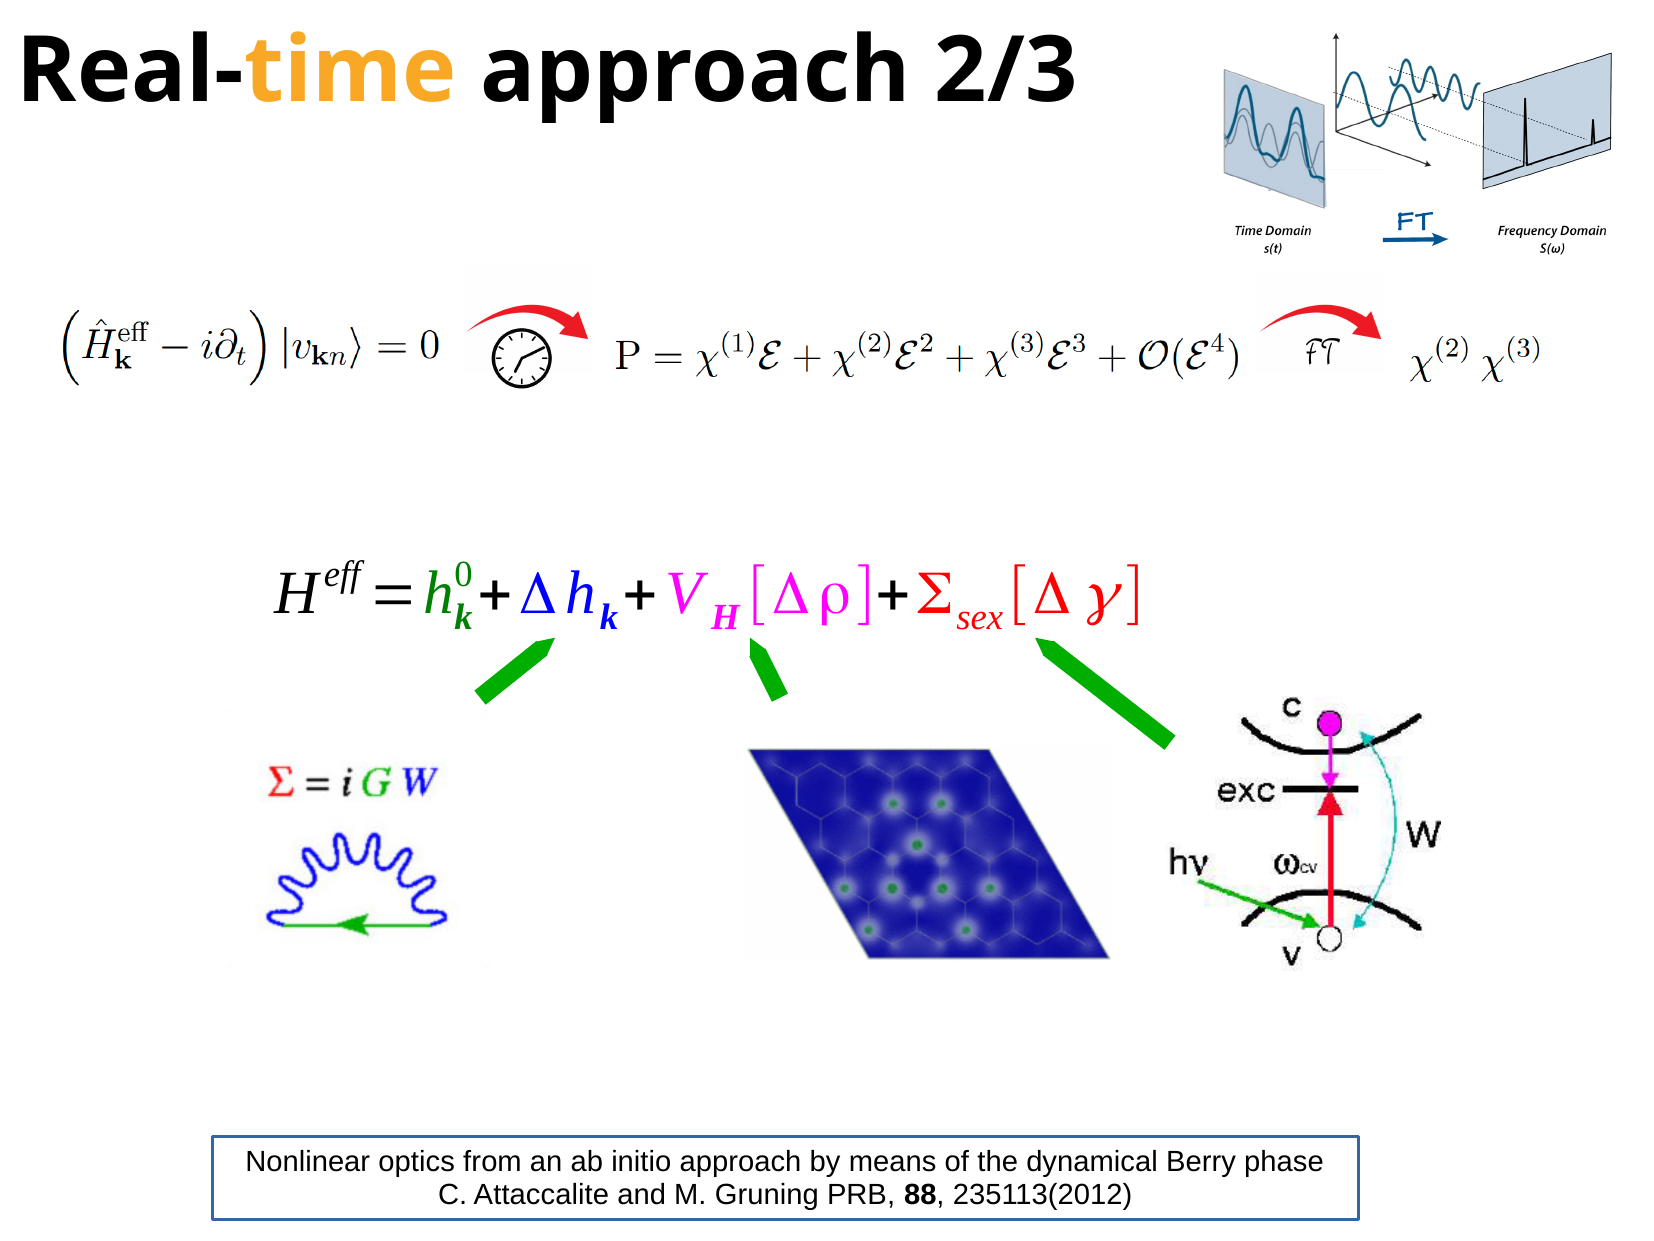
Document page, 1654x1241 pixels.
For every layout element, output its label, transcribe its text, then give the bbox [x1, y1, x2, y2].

picture [224, 708, 490, 971]
text_box Nonlinear optics from an ab initio approach by means of the dynamical Berry phase C. Attaccalite and M. Gruning PRB, 88, 235113(2012) [212, 1136, 1359, 1220]
picture [1400, 320, 1472, 408]
picture [1166, 696, 1441, 971]
text_box [490, 324, 554, 390]
picture [1207, 21, 1636, 373]
picture [461, 265, 594, 373]
picture [726, 708, 1111, 961]
picture [611, 315, 1242, 403]
chart [1298, 335, 1351, 373]
picture [60, 302, 442, 392]
title Real-time approach 2/3 [0, 45, 1111, 136]
picture [1474, 320, 1543, 408]
chart [255, 552, 1156, 638]
